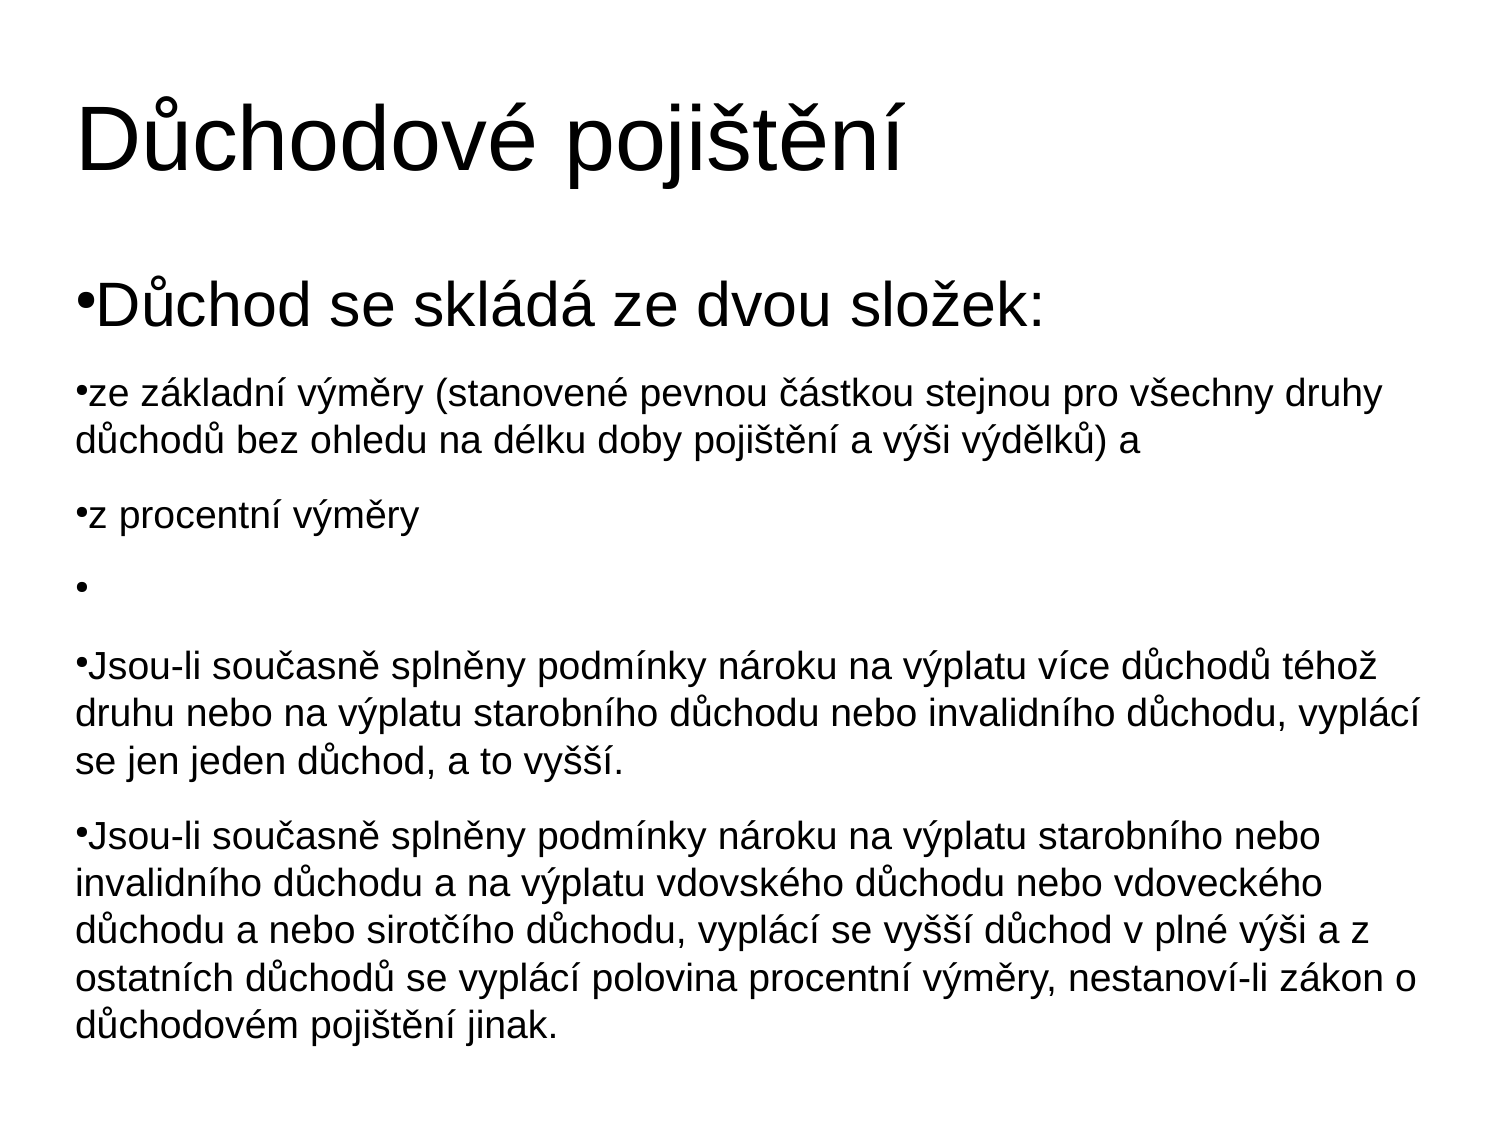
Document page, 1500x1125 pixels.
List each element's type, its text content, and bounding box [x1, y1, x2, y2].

list Důchod se skládá ze dvou složek: ze základní výměry (stanovené pevnou částkou stejnou pro všechny druhy důchodů bez ohledu na délku doby pojištění a výši výdělků) a z procentní výměry Jsou-li současně splněny podmínky nároku na výplatu více důchodů téhož druhu nebo na výplatu starobního důchodu nebo invalidního důchodu, vyplácí se jen jeden důchod, a to vyšší. Jsou-li současně splněny podmínky nároku na výplatu starobního nebo invalidního důchodu a na výplatu vdovského důchodu nebo vdoveckého důchodu a nebo sirotčího důchodu, vyplácí se vyšší důchod v plné výši a z ostatních důchodů se vyplácí polovina procentní výměry, nestanoví-li zákon o důchodovém pojištění jinak. [75, 263, 1425, 1052]
title Důchodové pojištění [75, 44, 1425, 233]
